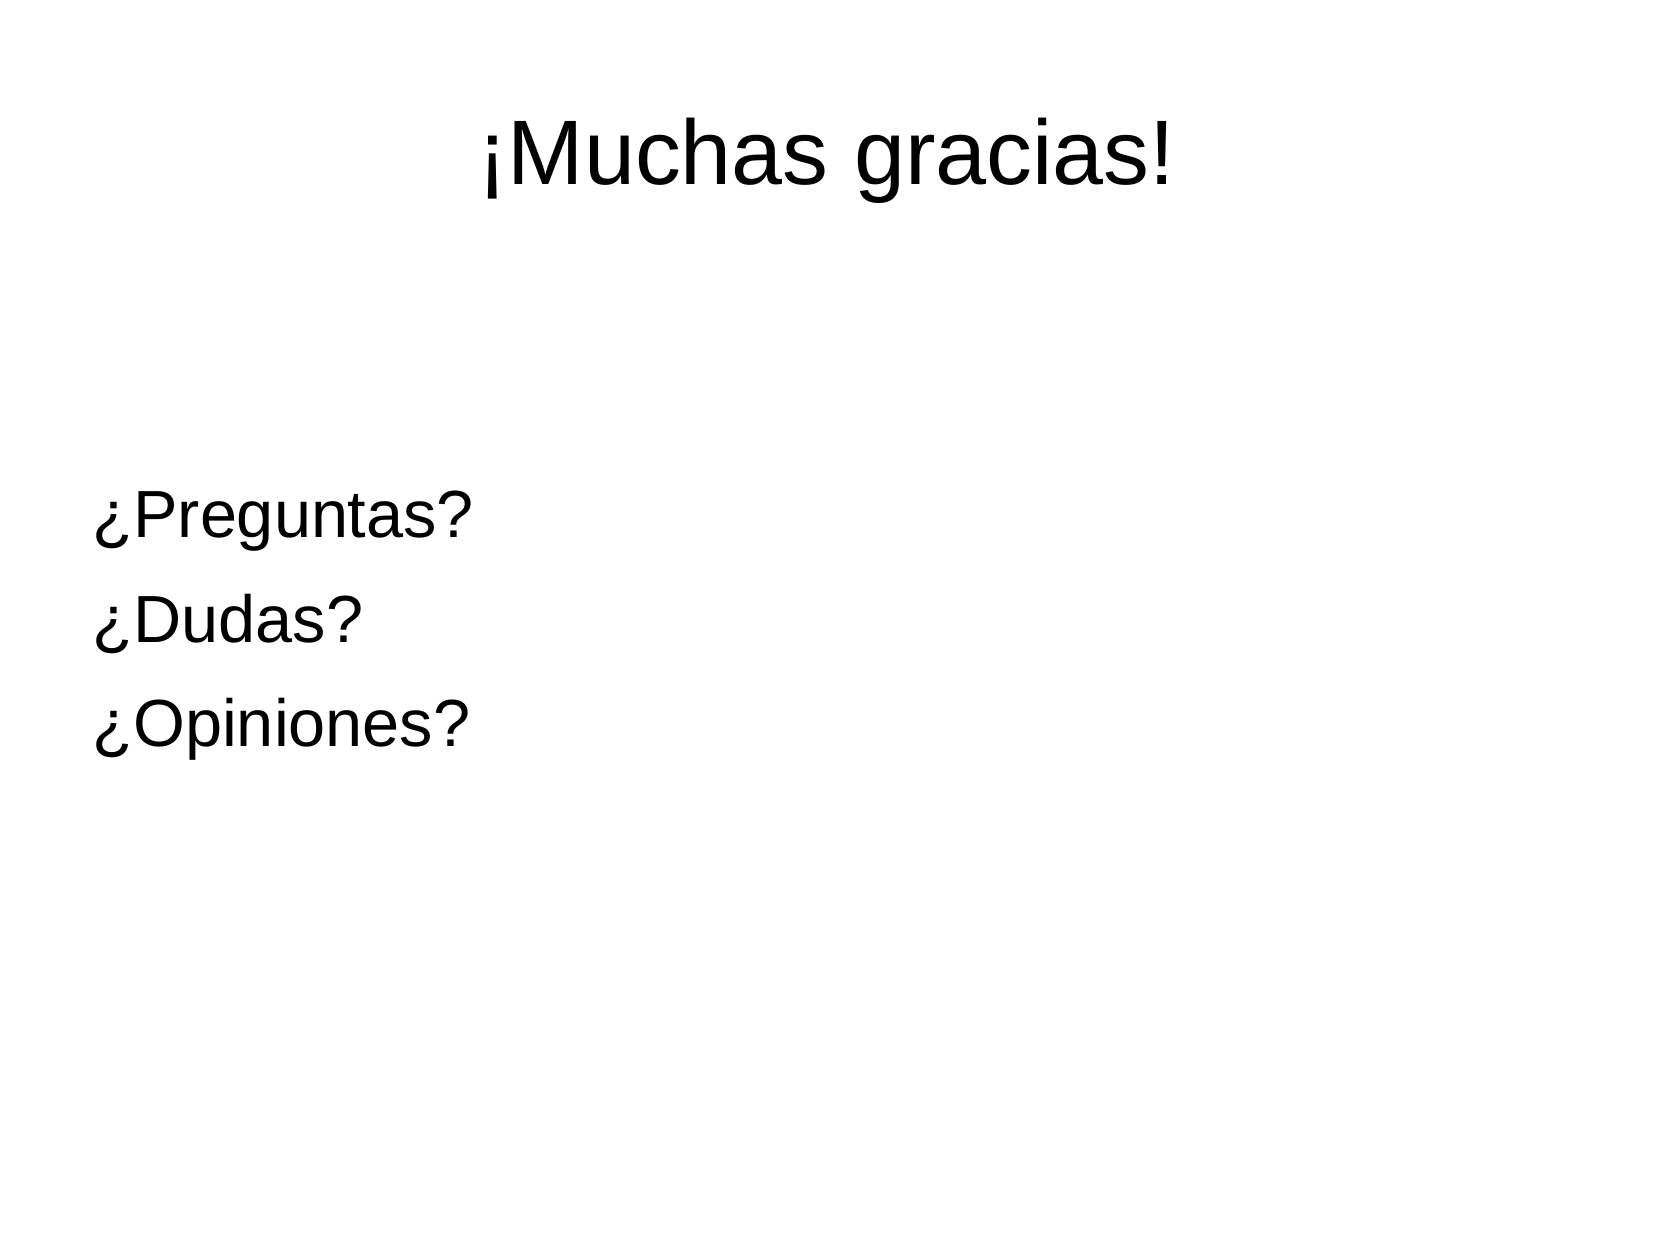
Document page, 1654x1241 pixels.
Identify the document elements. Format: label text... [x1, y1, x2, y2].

title ¡Muchas gracias! [82, 56, 1571, 250]
list ¿Preguntas? ¿Dudas? ¿Opiniones? [75, 477, 1564, 1241]
